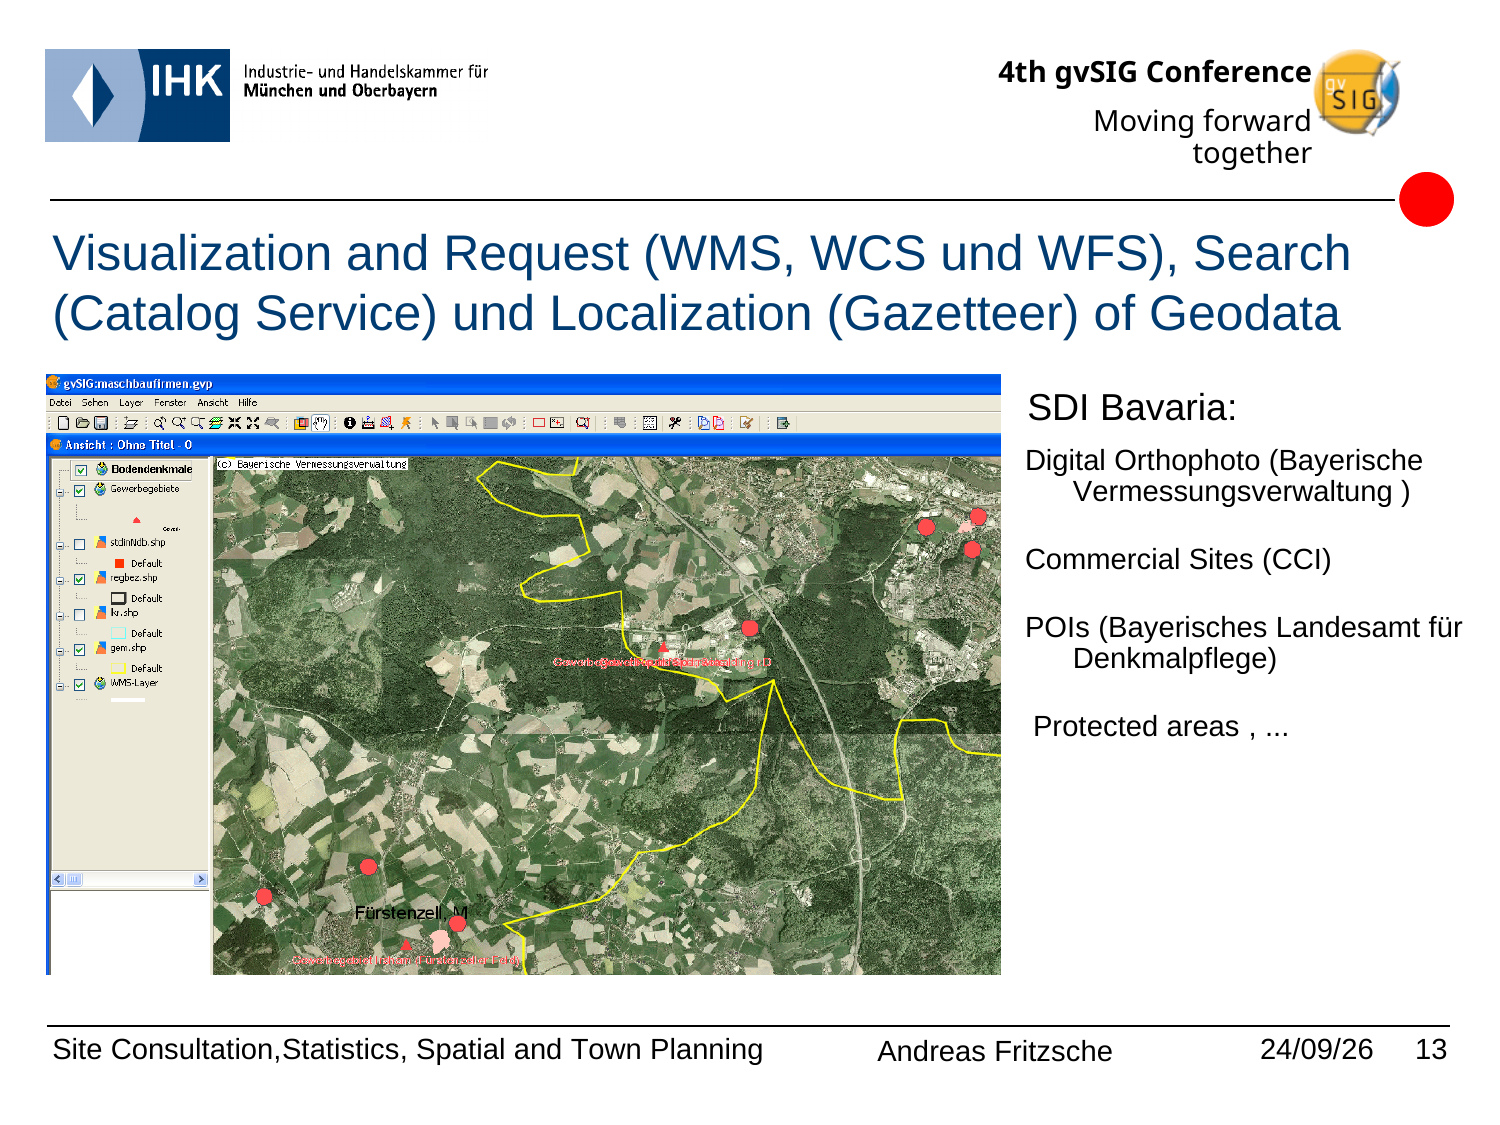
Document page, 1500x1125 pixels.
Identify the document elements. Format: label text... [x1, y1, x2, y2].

text_box Visualization and Request (WMS, WCS und WFS), Search (Catalog Service) und Localization (Gazetteer) of Geodata [37, 212, 1488, 288]
picture [46, 374, 1001, 976]
picture [45, 49, 488, 142]
text_box Digital Orthophoto (Bayerische Vermessungsverwaltung ) Commercial Sites (CCI) POIs (Bayerisches Landesamt für Denkmalpflege) Protected areas , ... [1024, 437, 1500, 751]
picture [1312, 49, 1401, 138]
text_box SDI Bavaria: [1012, 374, 1447, 436]
